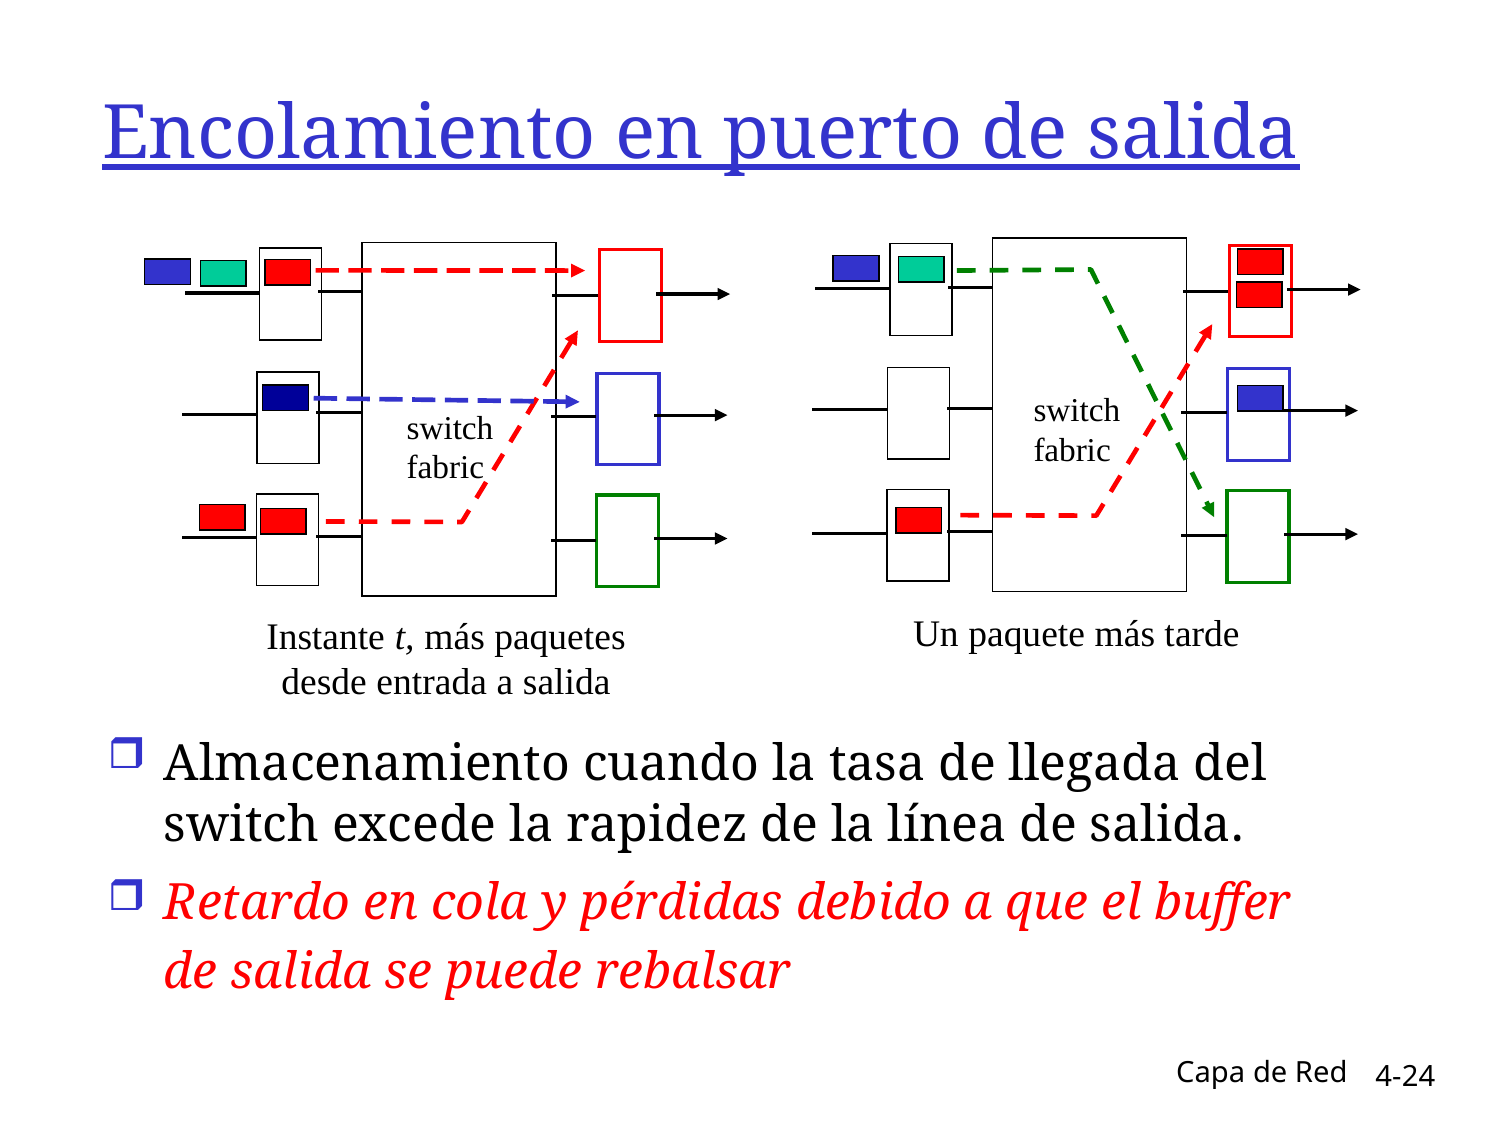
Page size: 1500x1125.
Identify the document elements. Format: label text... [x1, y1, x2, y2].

title Encolamiento en puerto de salida [87, 37, 1363, 225]
text_box [361, 242, 556, 596]
text_box [887, 367, 950, 460]
text_box Instante t, más paquetes desde entrada a salida [244, 603, 648, 710]
text_box [144, 258, 191, 285]
text_box [259, 248, 322, 340]
text_box [257, 371, 320, 464]
text_box [887, 489, 950, 581]
list Almacenamiento cuando la tasa de llegada del switch excede la rapidez de la línea de salida. Retardo en cola y pérdidas debido a que el buffer de salida se puede rebalsar [93, 723, 1369, 1028]
text_box [199, 504, 245, 530]
text_box switch fabric [391, 398, 509, 494]
text_box [889, 243, 952, 336]
text_box [833, 255, 879, 281]
text_box [1227, 368, 1290, 461]
text_box Un paquete más tarde [874, 601, 1279, 662]
text_box switch fabric [1018, 380, 1136, 477]
text_box [1229, 245, 1292, 337]
text_box [992, 238, 1187, 592]
text_box [200, 260, 247, 287]
text_box [597, 373, 660, 465]
text_box [1226, 490, 1289, 583]
text_box [256, 493, 319, 586]
text_box [596, 495, 659, 587]
text_box [599, 249, 662, 342]
